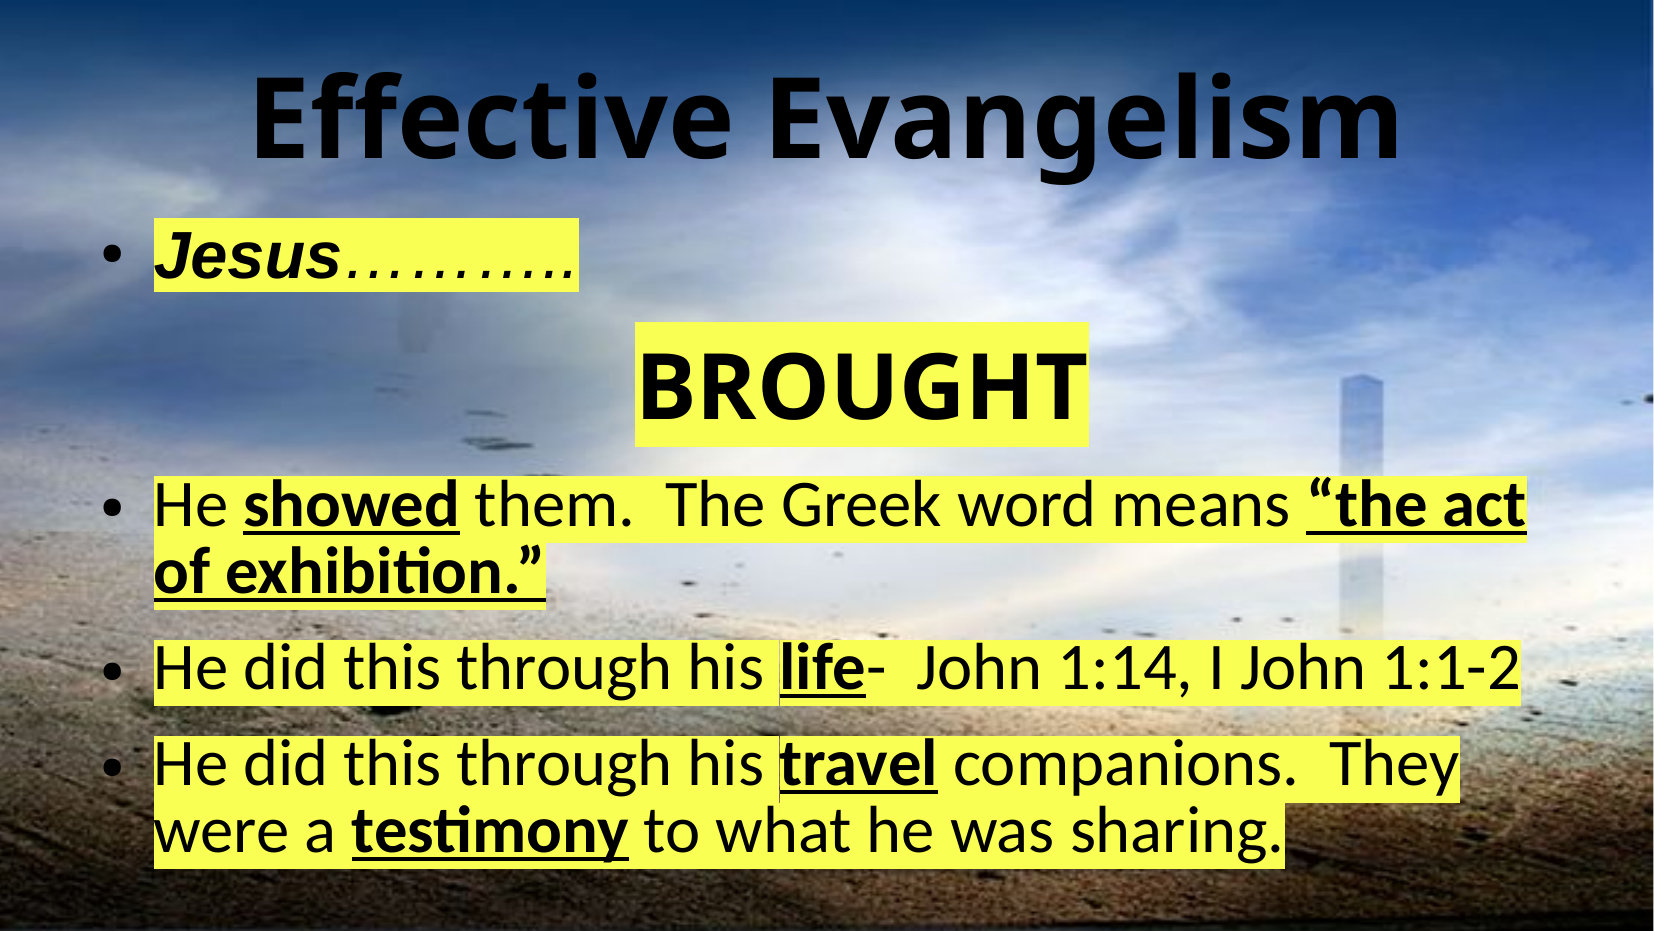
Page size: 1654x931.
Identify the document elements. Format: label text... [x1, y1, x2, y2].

list Jesus……….. BROUGHT He showed them. The Greek word means “the act of exhibition.” He did this through his life- John 1:14, I John 1:1-2 He did this through his travel companions. They were a testimony to what he was sharing. [82, 217, 1571, 871]
title Effective Evangelism [82, 37, 1571, 193]
picture [0, 0, 1654, 931]
